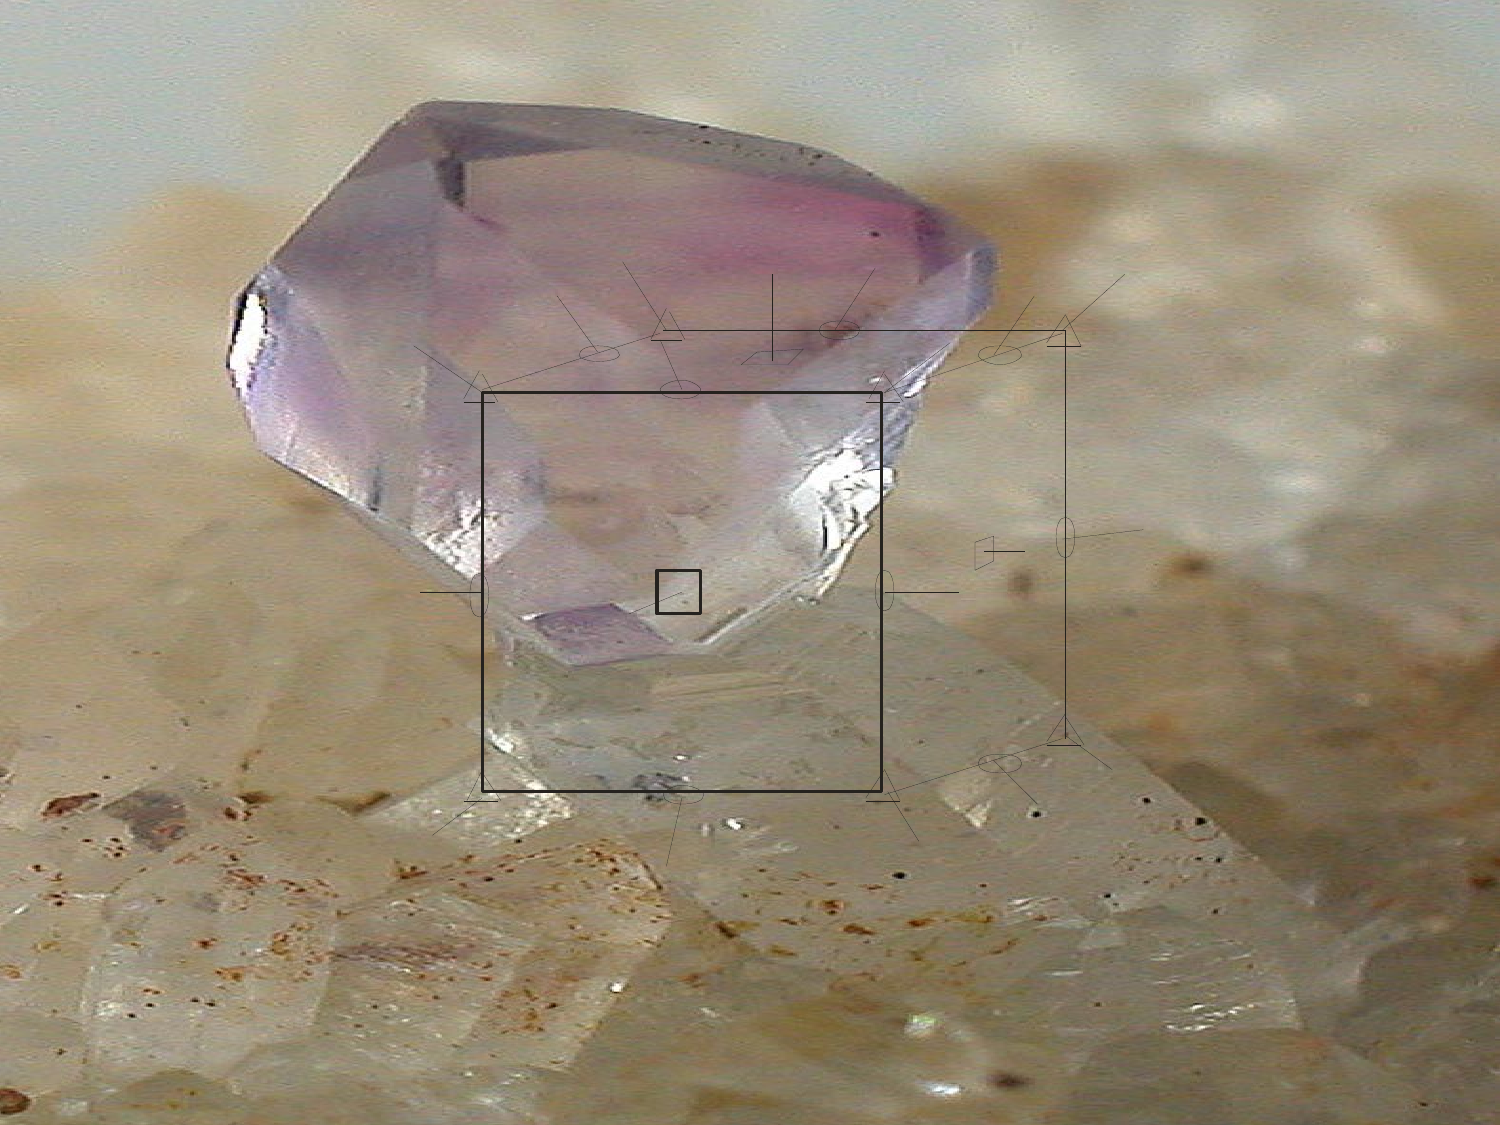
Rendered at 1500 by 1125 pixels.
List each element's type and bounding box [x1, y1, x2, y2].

chart [407, 255, 1149, 871]
picture [0, 0, 1500, 1125]
